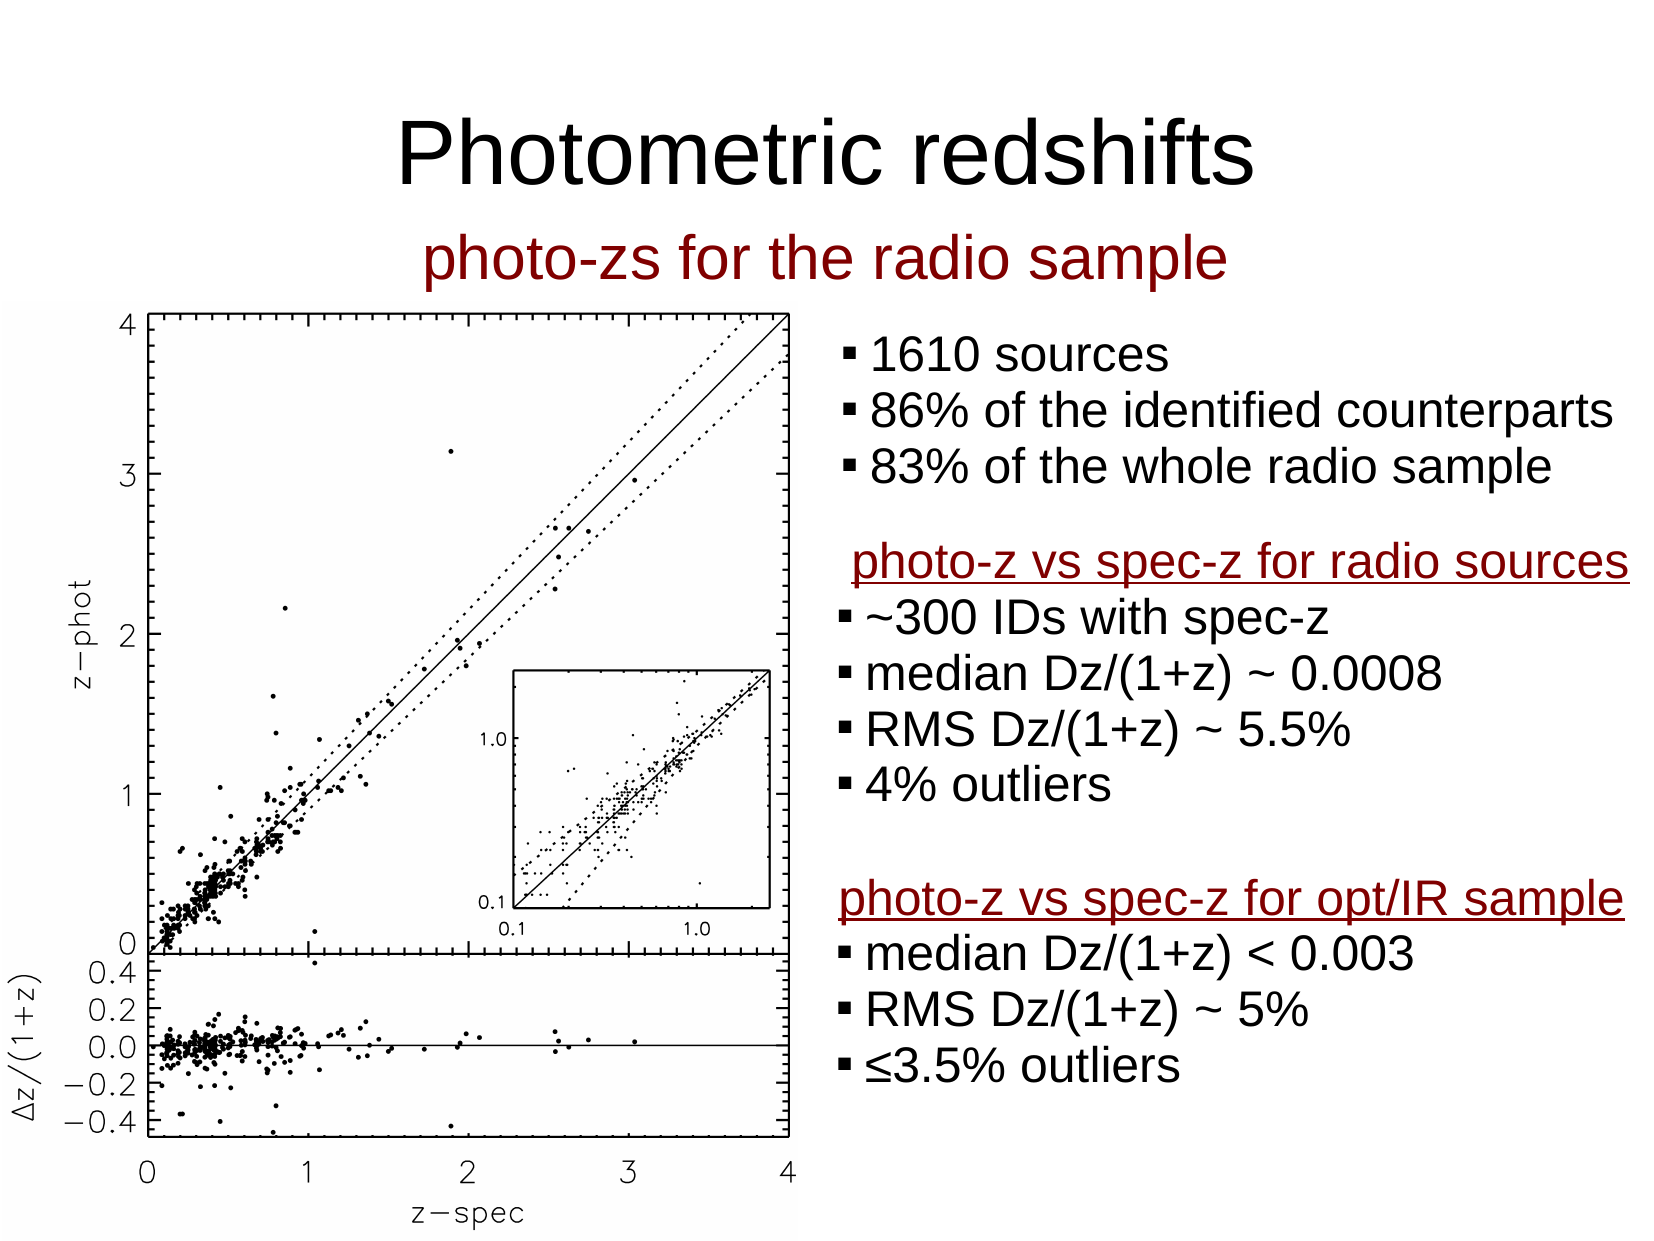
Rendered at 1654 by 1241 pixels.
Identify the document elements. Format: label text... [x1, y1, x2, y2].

text_box 1610 sources 86% of the identified counterparts 83% of the whole radio sample [828, 319, 1630, 502]
picture [2, 301, 798, 1241]
title Photometric redshifts [82, 49, 1571, 257]
text_box photo-zs for the radio sample [407, 215, 1247, 300]
text_box photo-z vs spec-z for opt/IR sample median Dz/(1+z) < 0.003 RMS Dz/(1+z) ~ 5% ≤3.5% outliers [823, 862, 1640, 1101]
text_box photo-z vs spec-z for radio sources ~300 IDs with spec-z median Dz/(1+z) ~ 0.0008 RMS Dz/(1+z) ~ 5.5% 4% outliers [824, 526, 1645, 822]
